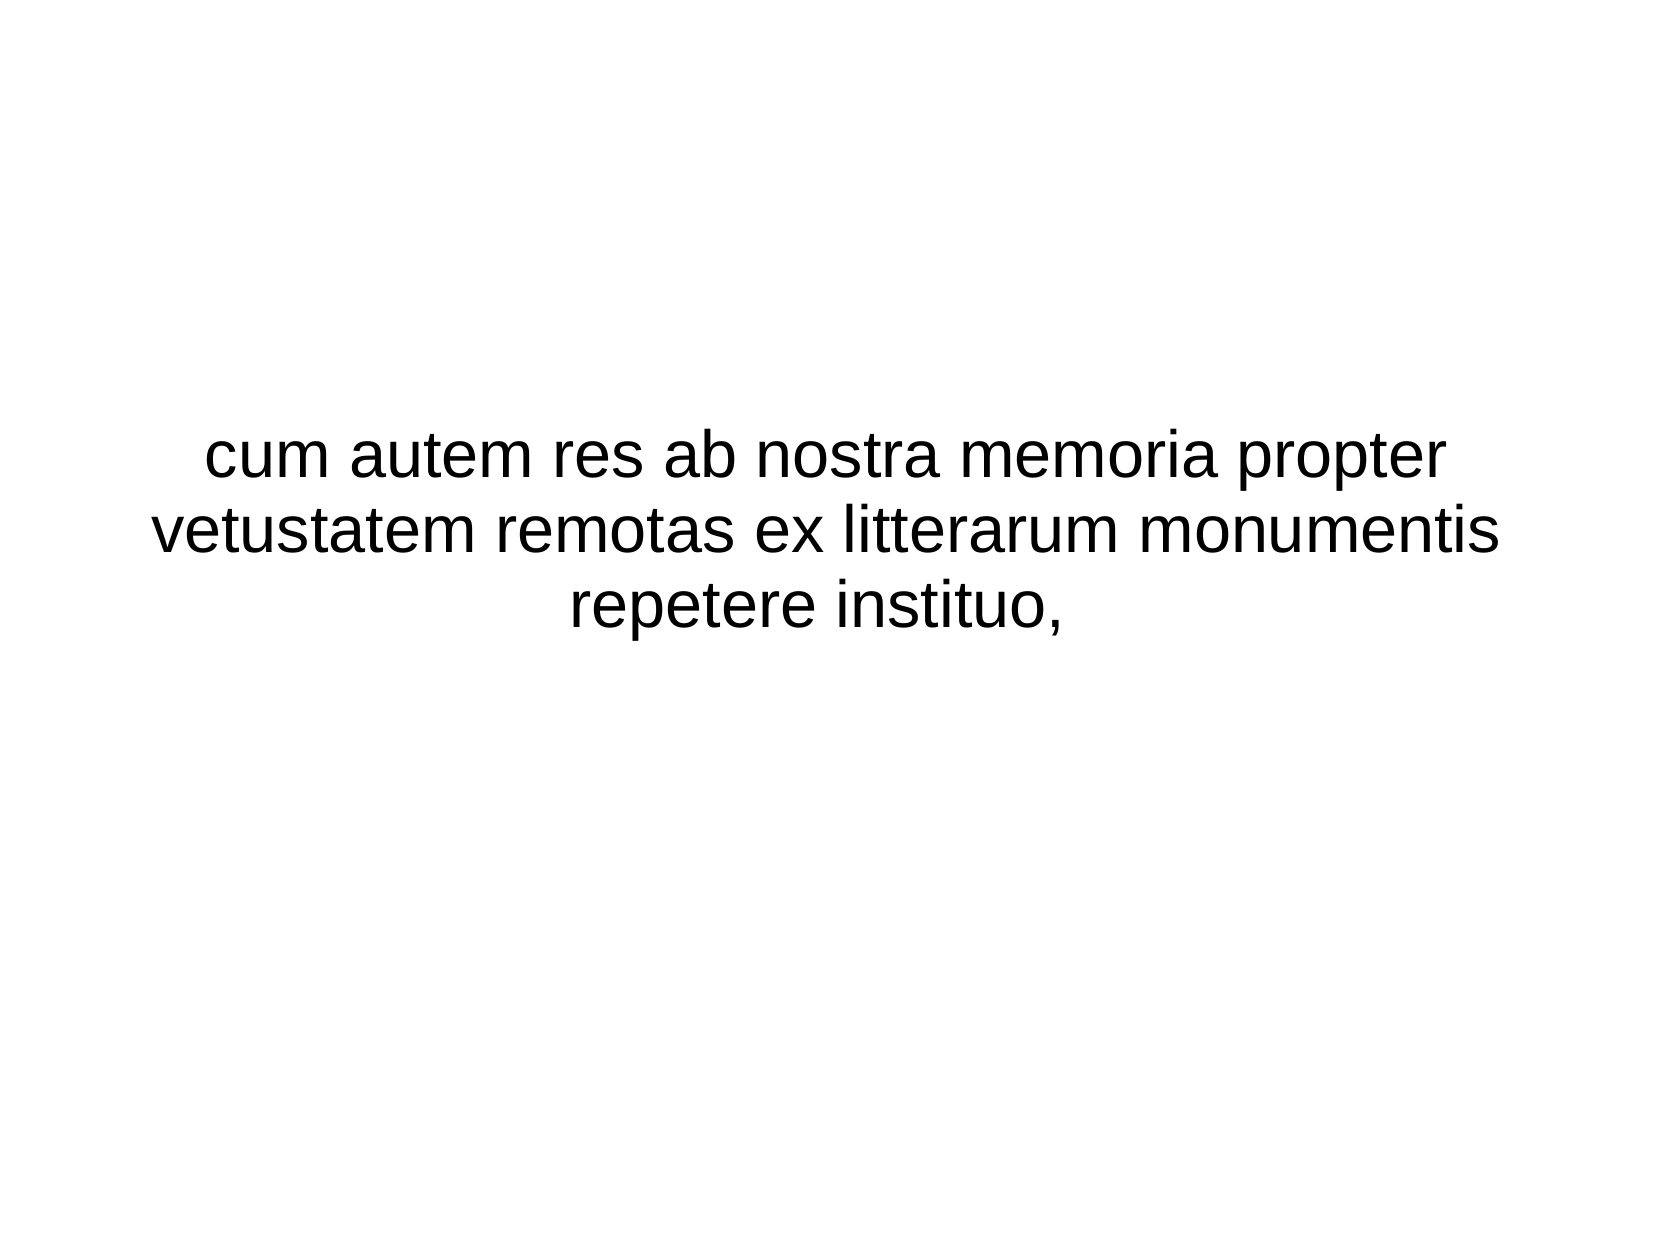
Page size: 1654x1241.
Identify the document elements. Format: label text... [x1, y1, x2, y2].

subtitle cum autem res ab nostra memoria propter vetustatem remotas ex litterarum monumentis repetere instituo, [82, 49, 1571, 1010]
